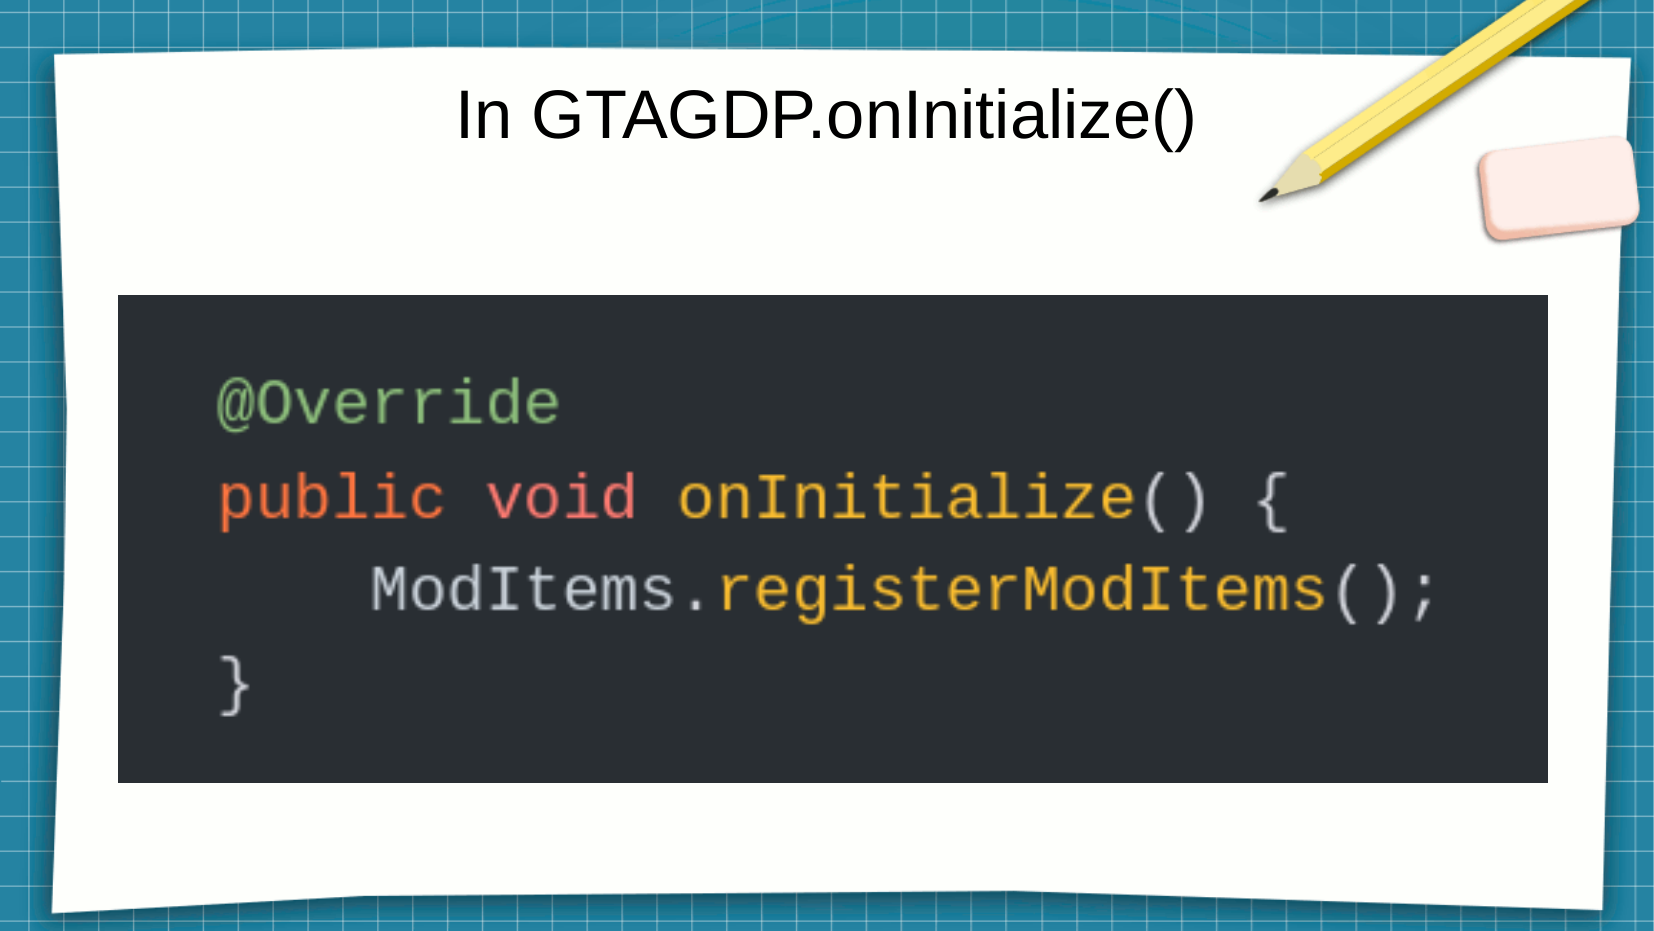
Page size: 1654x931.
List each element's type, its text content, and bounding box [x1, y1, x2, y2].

picture [0, 0, 1654, 931]
title In GTAGDP.onInitialize() [82, 37, 1571, 193]
